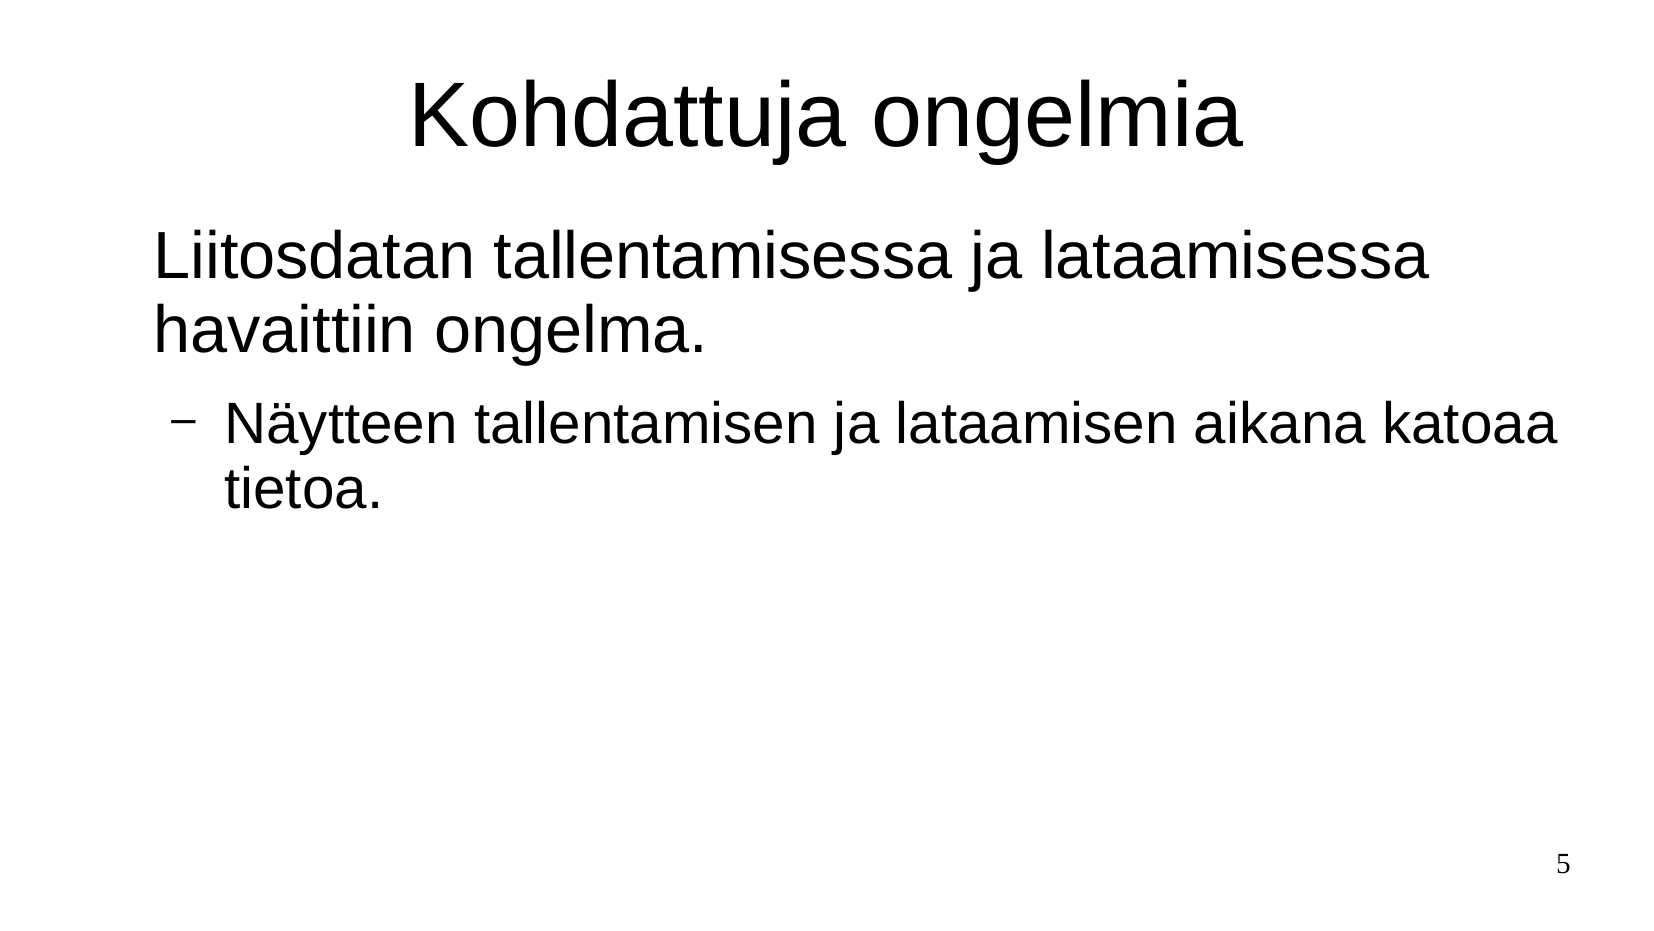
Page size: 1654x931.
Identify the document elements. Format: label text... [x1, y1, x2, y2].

list Liitosdatan tallentamisessa ja lataamisessa havaittiin ongelma. Näytteen tallentamisen ja lataamisen aikana katoaa tietoa. [82, 217, 1571, 758]
title Kohdattuja ongelmia [82, 37, 1571, 193]
